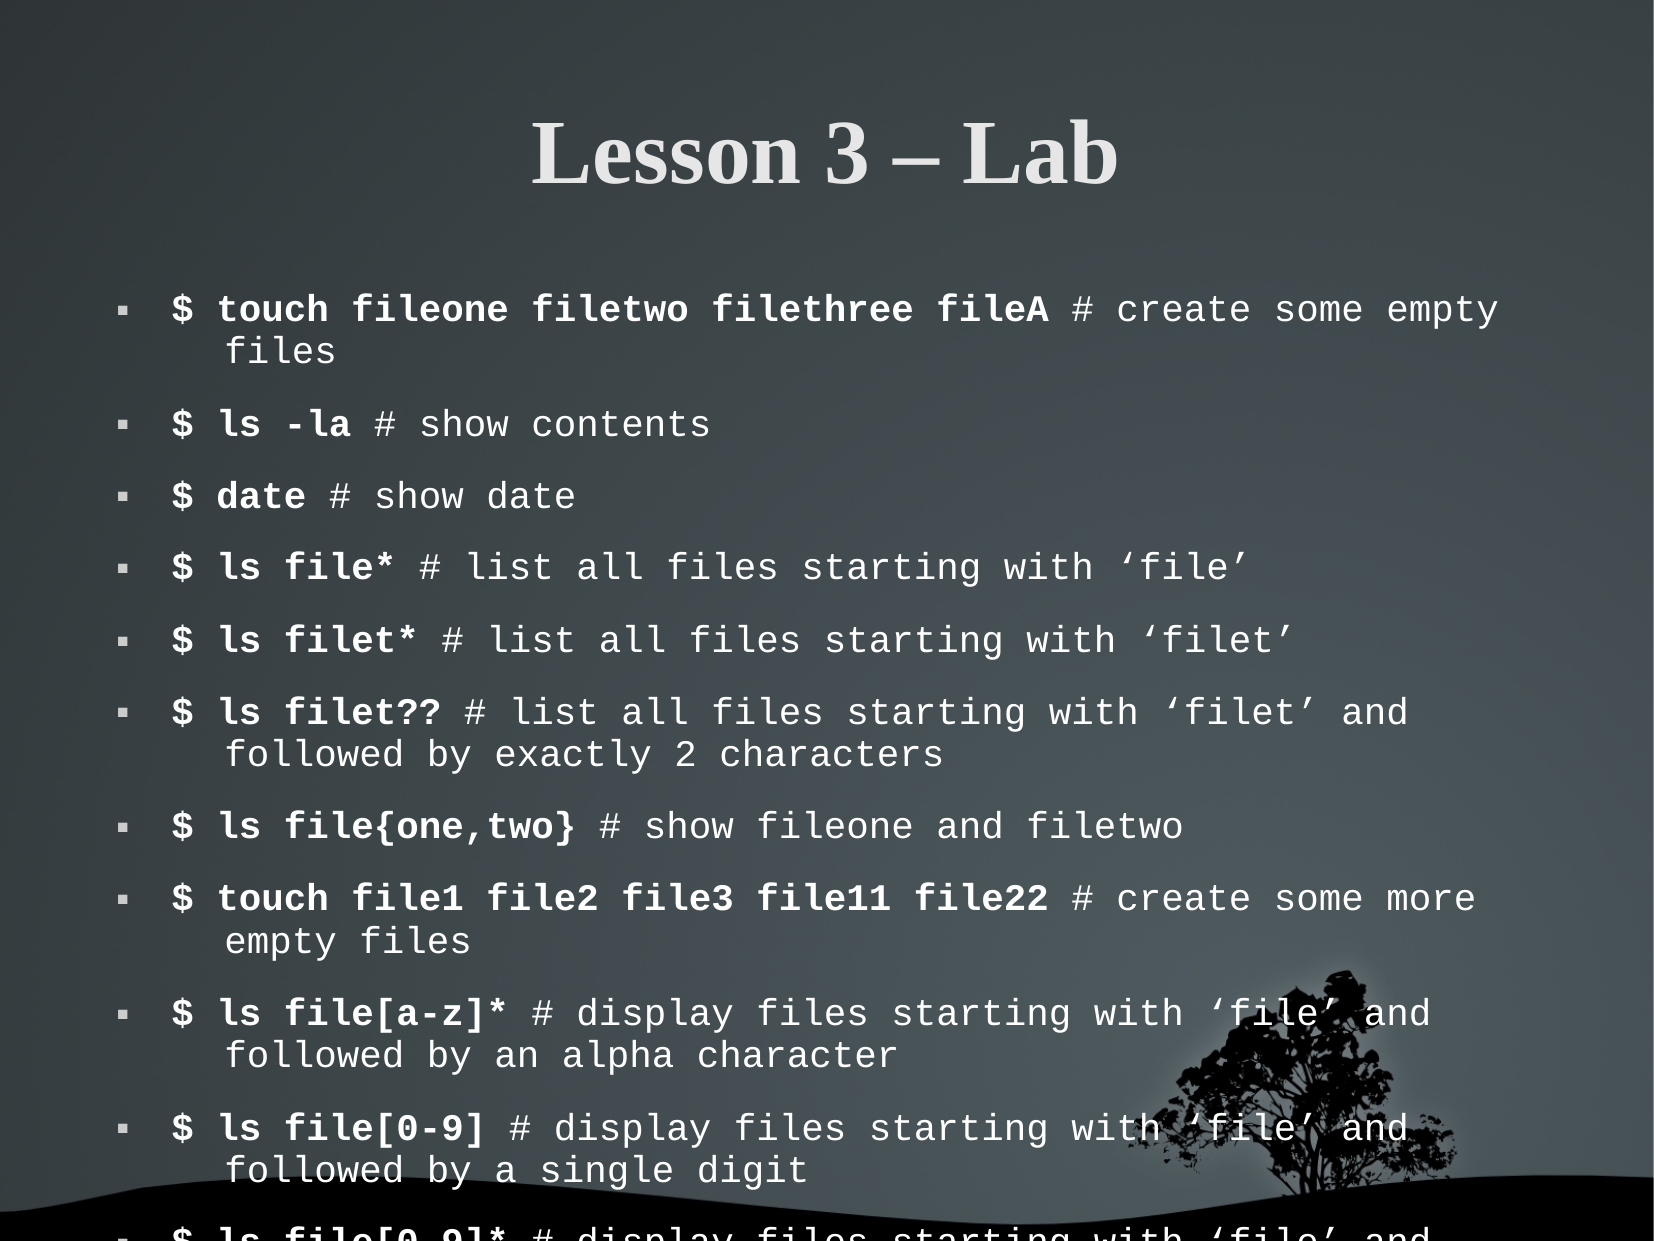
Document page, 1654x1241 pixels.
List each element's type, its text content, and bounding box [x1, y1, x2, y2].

title Lesson 3 – Lab [82, 49, 1571, 257]
list $ touch fileone filetwo filethree fileA # create some empty files $ ls -la # show contents $ date # show date $ ls file* # list all files starting with ‘file’ $ ls filet* # list all files starting with ‘filet’ $ ls filet?? # list all files starting with ‘filet’ and followed by exactly 2 characters $ ls file{one,two} # show fileone and filetwo $ touch file1 file2 file3 file11 file22 # create some more empty files $ ls file[a-z]* # display files starting with ‘file’ and followed by an alpha character $ ls file[0-9] # display files starting with ‘file’ and followed by a single digit $ ls file[0-9]* # display files starting with ‘file’ and followed by a digit [82, 290, 1571, 1241]
picture [0, 0, 1654, 1241]
